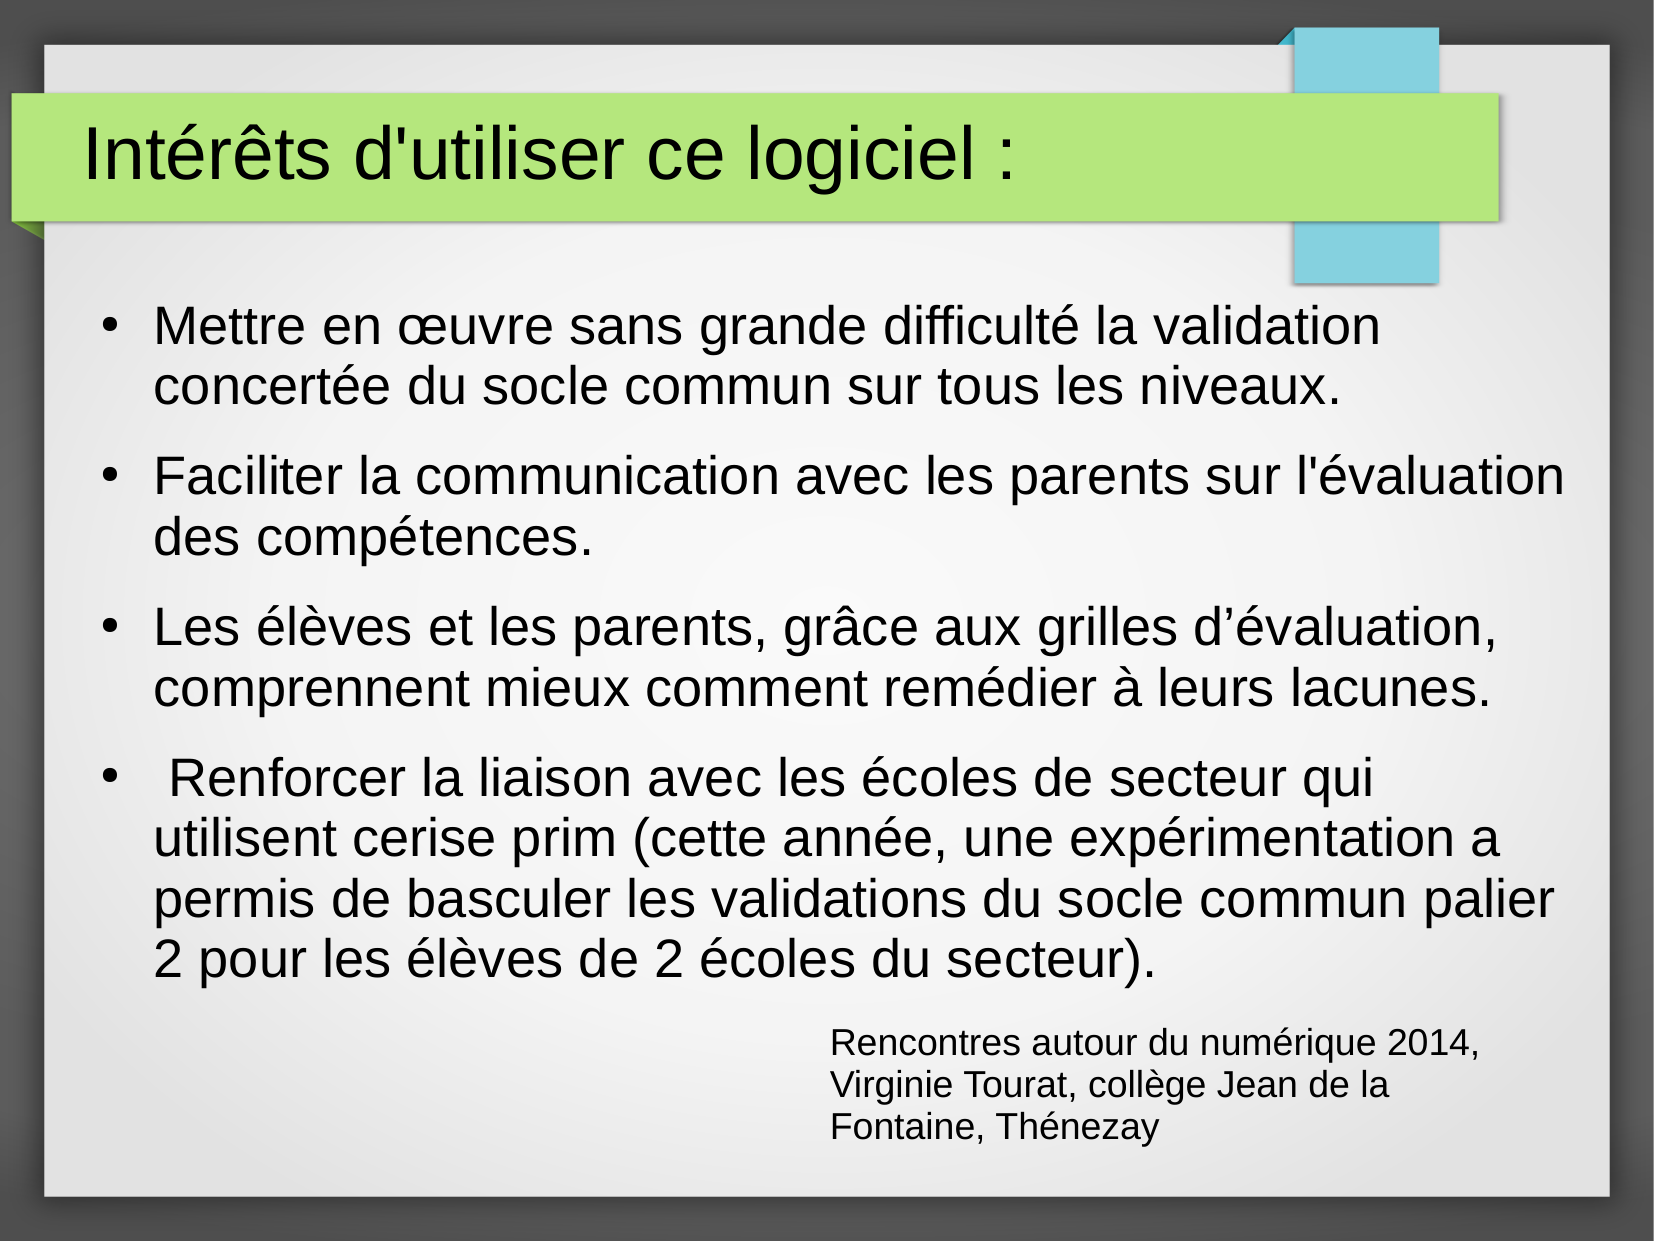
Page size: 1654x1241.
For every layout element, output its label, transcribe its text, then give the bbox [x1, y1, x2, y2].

title Intérêts d'utiliser ce logiciel : [82, 94, 1264, 213]
list Mettre en œuvre sans grande difficulté la validation concertée du socle commun sur tous les niveaux. Faciliter la communication avec les parents sur l'évaluation des compétences. Les élèves et les parents, grâce aux grilles d’évaluation, comprennent mieux comment remédier à leurs lacunes. Renforcer la liaison avec les écoles de secteur qui utilisent cerise prim (cette année, une expérimentation a permis de basculer les validations du socle commun palier 2 pour les élèves de 2 écoles du secteur). [82, 295, 1571, 1015]
picture [0, 0, 1654, 1241]
text_box Rencontres autour du numérique 2014, Virginie Tourat, collège Jean de la Fontaine, Thénezay [814, 1014, 1536, 1240]
